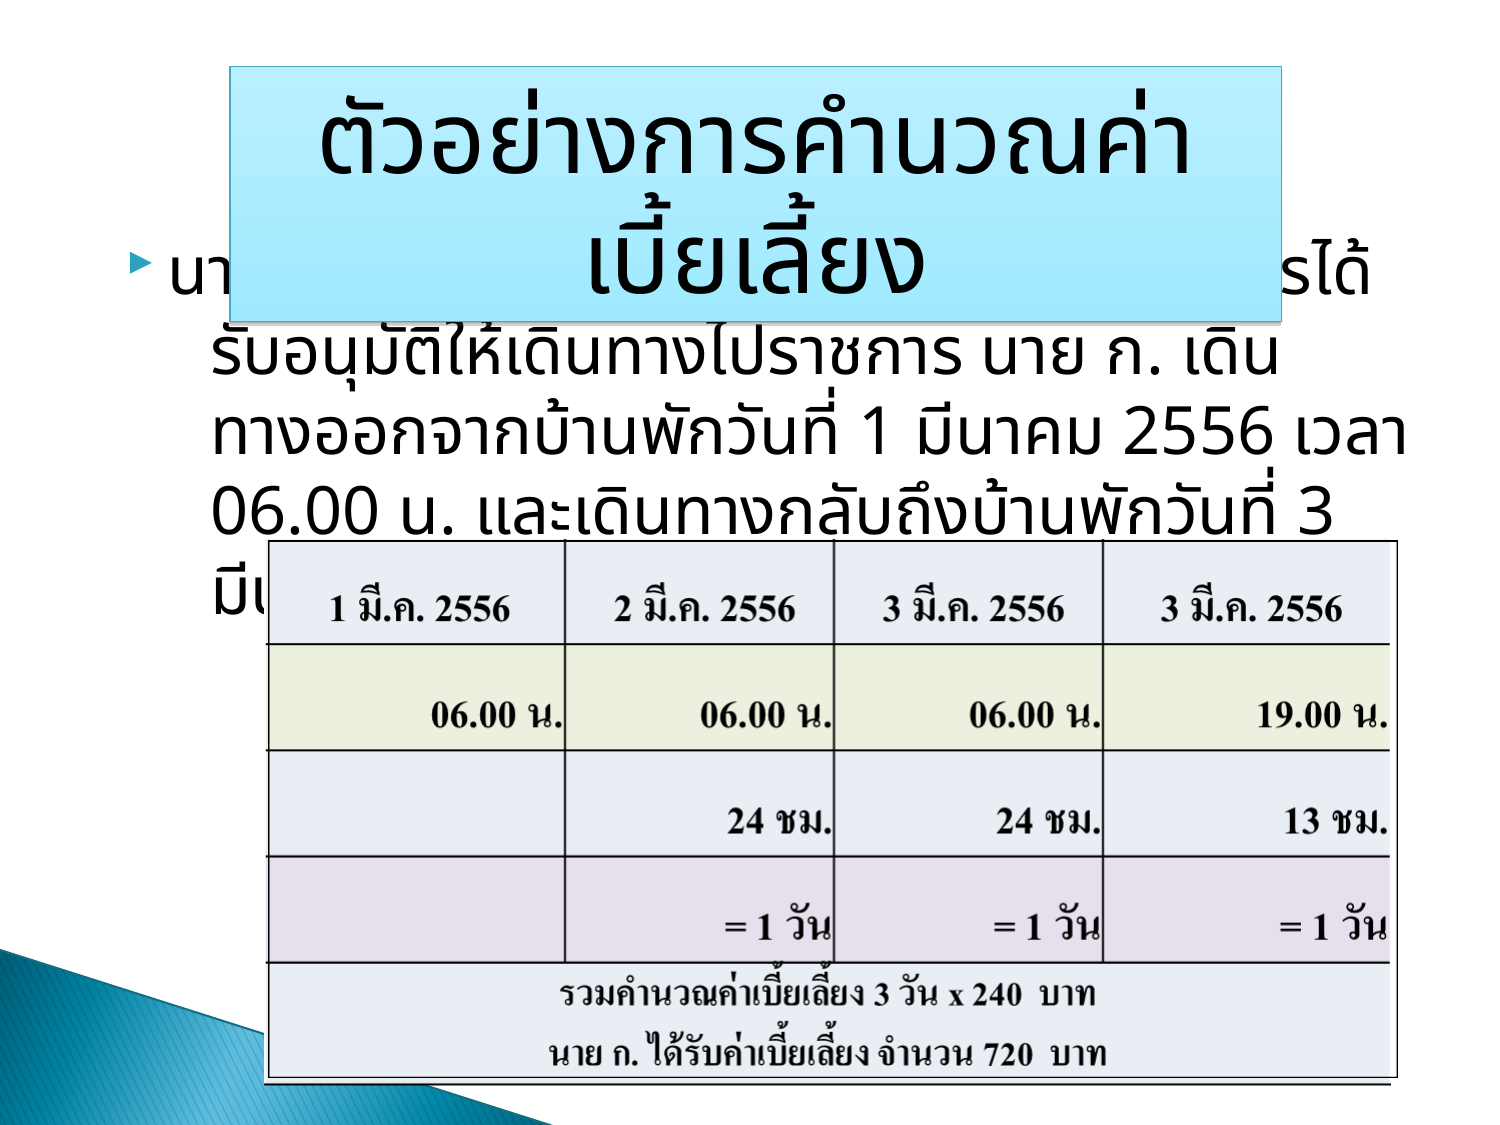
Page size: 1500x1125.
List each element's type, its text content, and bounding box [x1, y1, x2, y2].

picture [264, 537, 1398, 1116]
text_box ตัวอย่างการคำนวณค่าเบี้ยเลี้ยง [230, 66, 1282, 203]
list นาย ก.ตำแหน่งนักวิชาการศึกษา ชำนาญการได้รับอนุมัติให้เดินทางไปราชการ นาย ก. เดินทางออกจากบ้านพักวันที่ 1 มีนาคม 2556 เวลา 06.00 น. และเดินทางกลับถึงบ้านพักวันที่ 3 มีนาคม 2556 เวลา 19.00 น. คำนวณได้ดังนี้ [75, 219, 1426, 1071]
